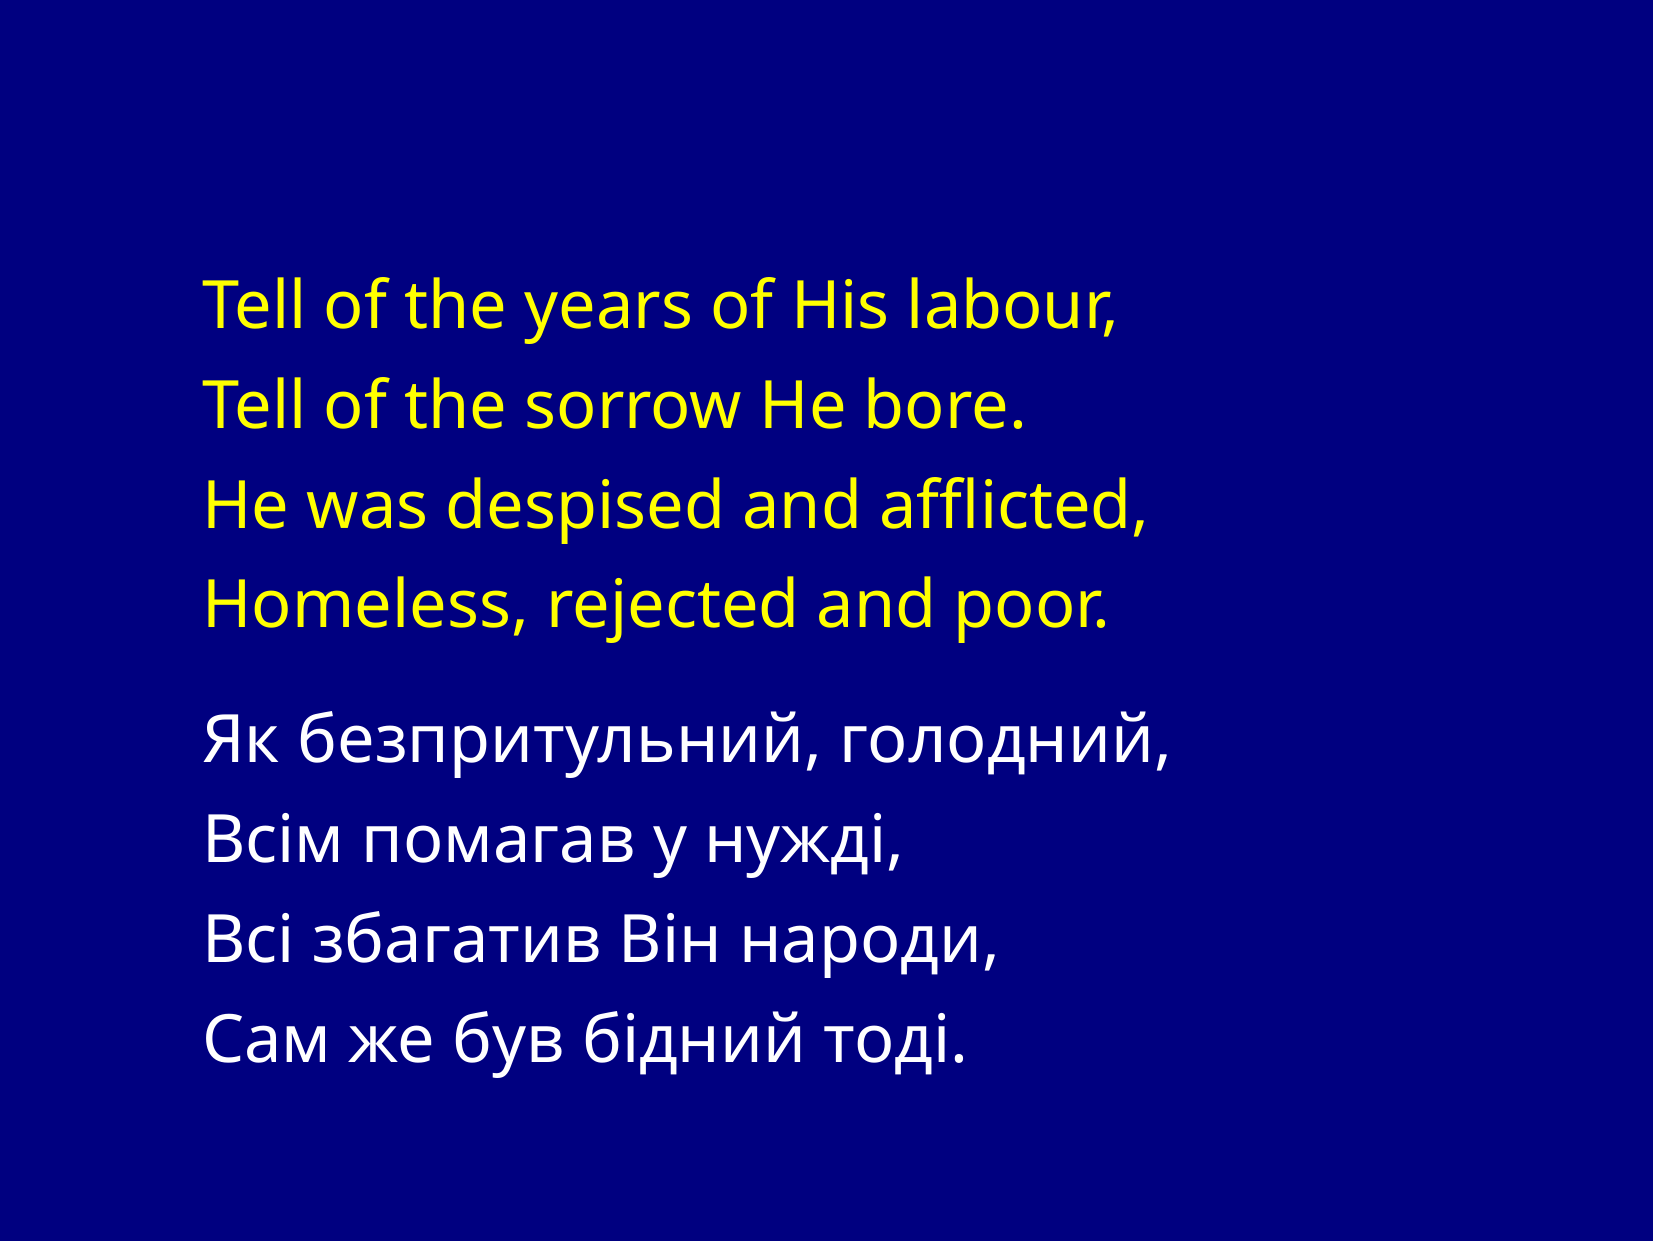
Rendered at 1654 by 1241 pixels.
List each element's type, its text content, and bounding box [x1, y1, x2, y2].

text_box Як безпритульний, голодний, Всім помагав у нужді, Всі збагатив Він народи, Сам же був бідний тоді. [75, 675, 1576, 1163]
text_box Tell of the years of His labour, Tell of the sorrow He bore. He was despised and afflicted, Homeless, rejected and poor. [75, 150, 1576, 638]
